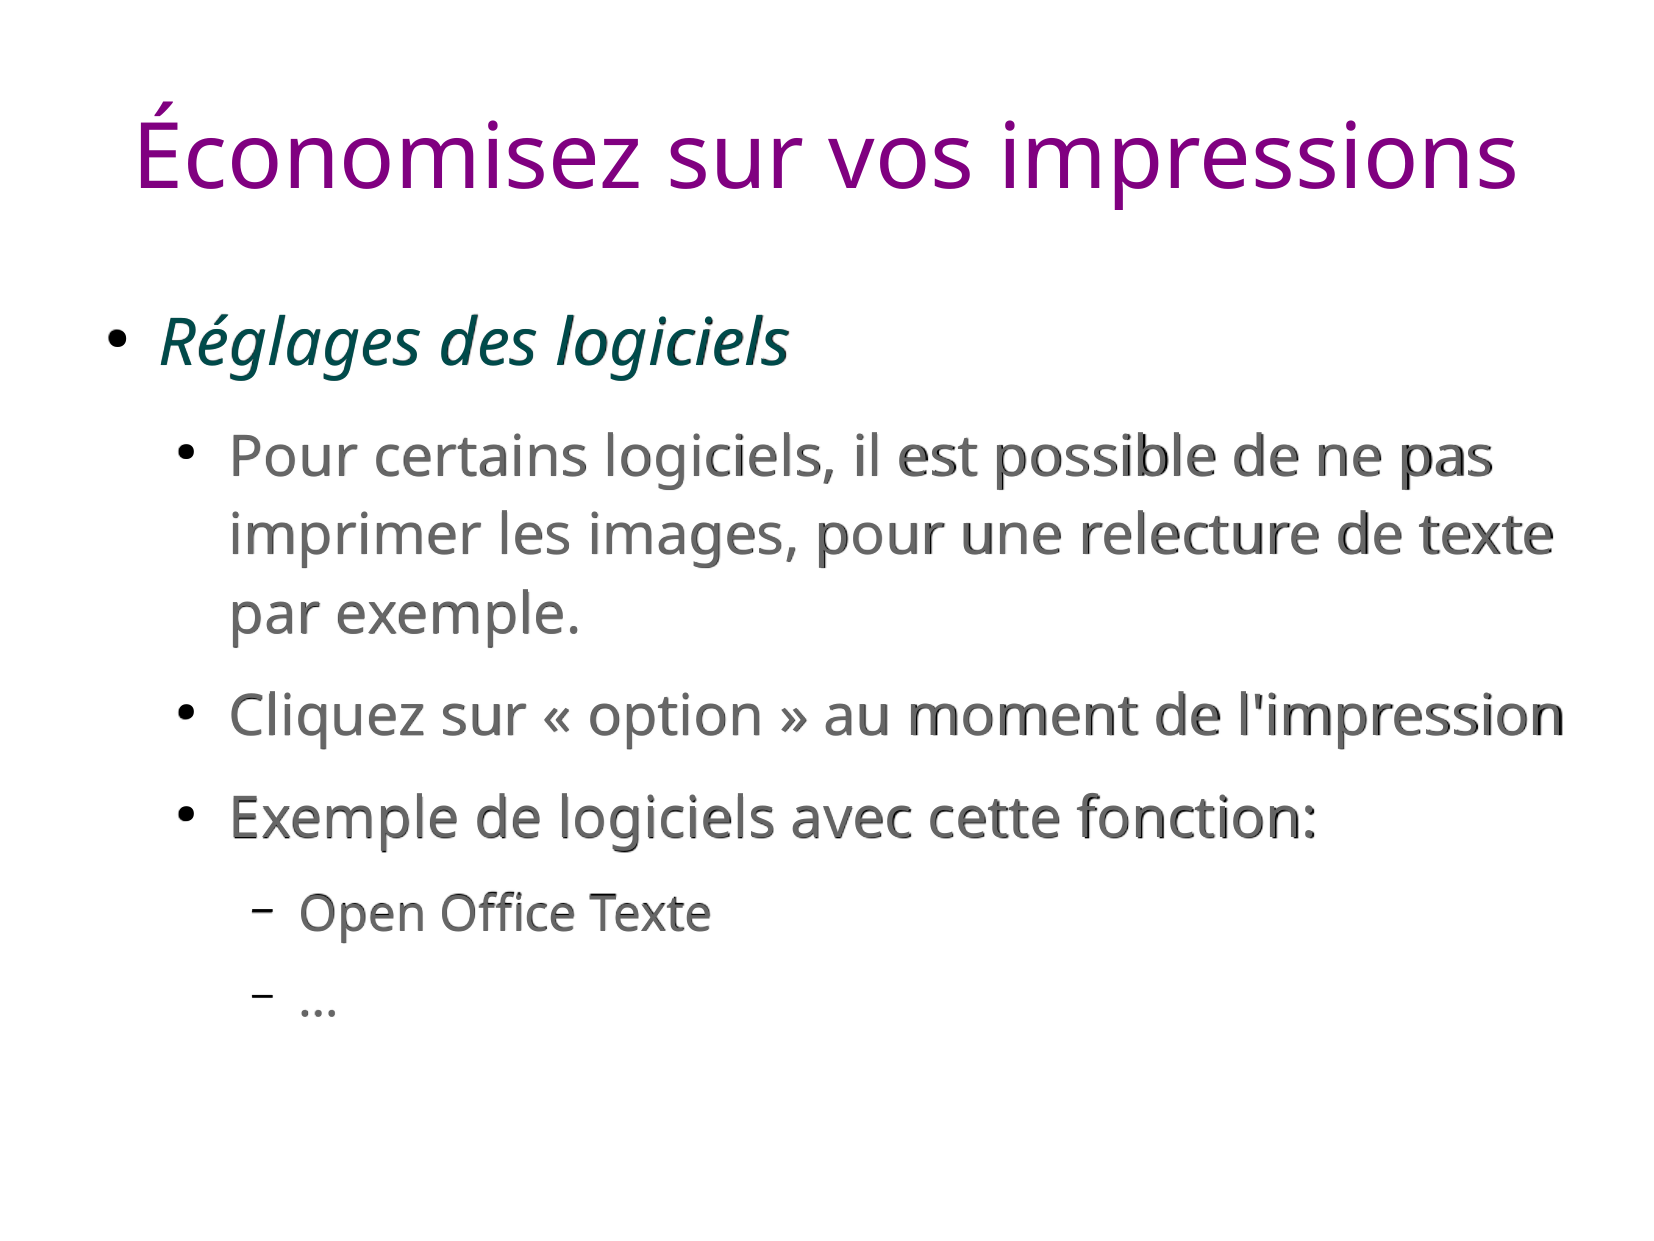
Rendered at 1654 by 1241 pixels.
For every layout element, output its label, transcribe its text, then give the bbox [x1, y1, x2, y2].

title Économisez sur vos impressions [82, 49, 1571, 257]
list Réglages des logiciels Pour certains logiciels, il est possible de ne pas imprimer les images, pour une relecture de texte par exemple. Cliquez sur « option » au moment de l'impression Exemple de logiciels avec cette fonction: Open Office Texte ... [88, 295, 1577, 1114]
